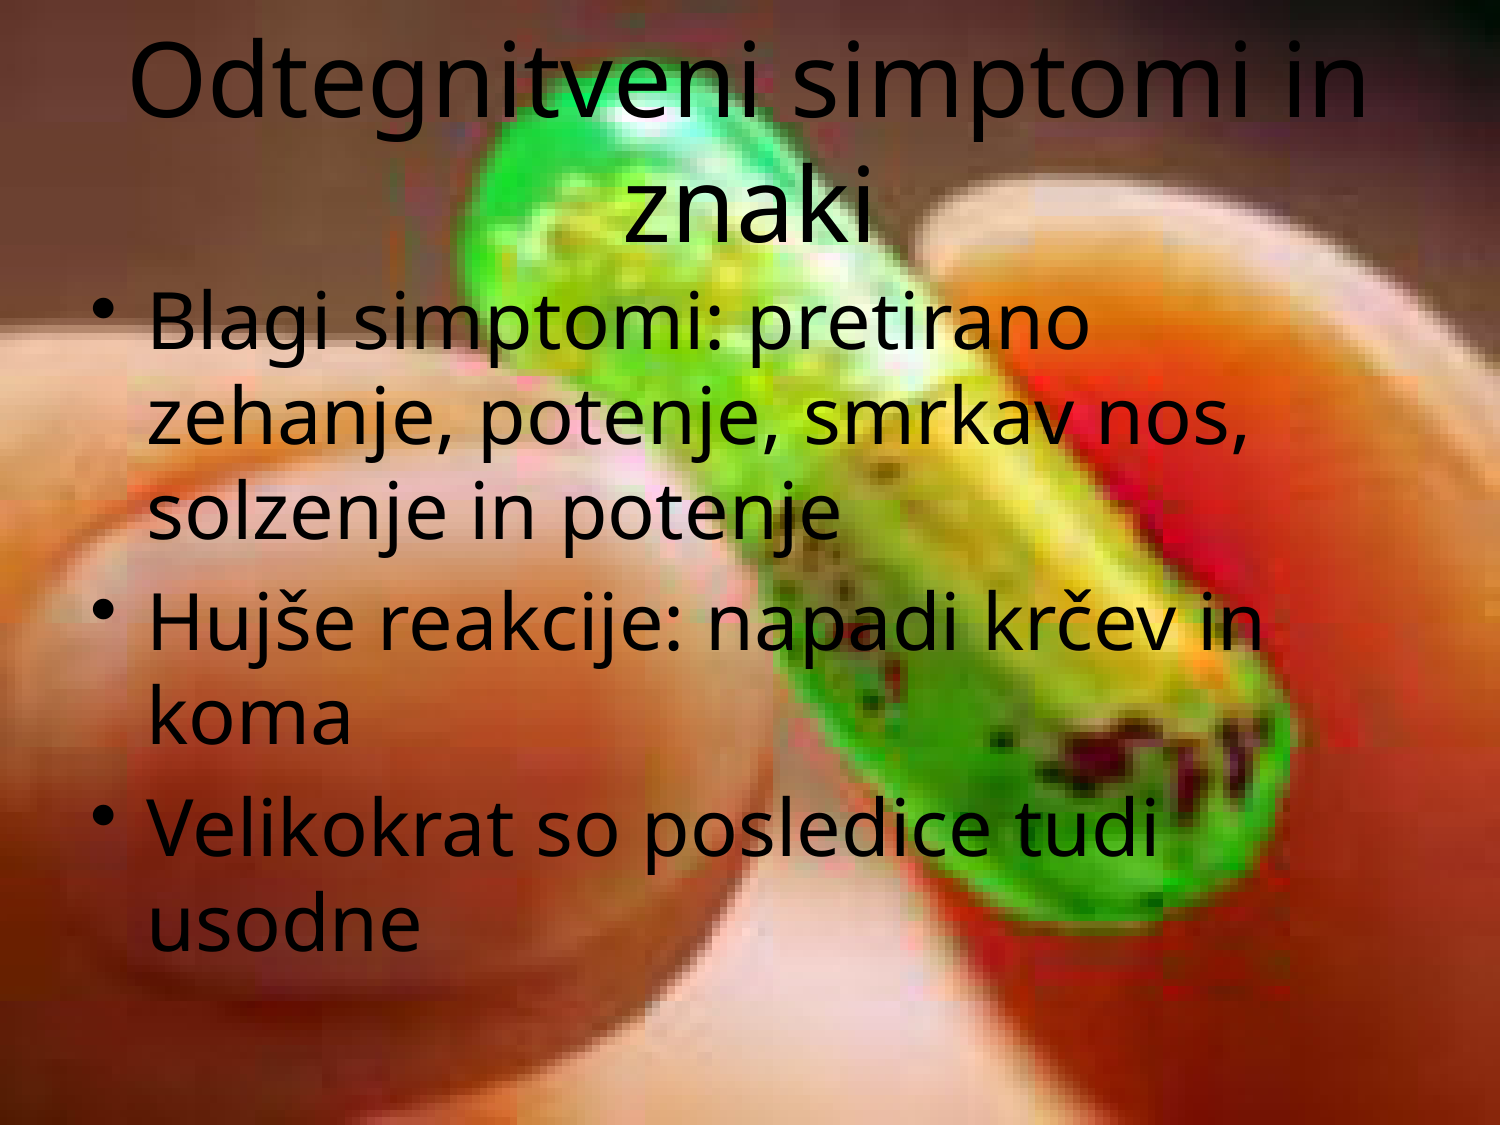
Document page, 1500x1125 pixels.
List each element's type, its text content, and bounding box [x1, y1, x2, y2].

list Blagi simptomi: pretirano zehanje, potenje, smrkav nos, solzenje in potenje Hujše reakcije: napadi krčev in koma Velikokrat so posledice tudi usodne [75, 262, 1425, 1005]
title Odtegnitveni simptomi in znaki [75, 45, 1425, 233]
picture [0, 0, 1500, 1125]
